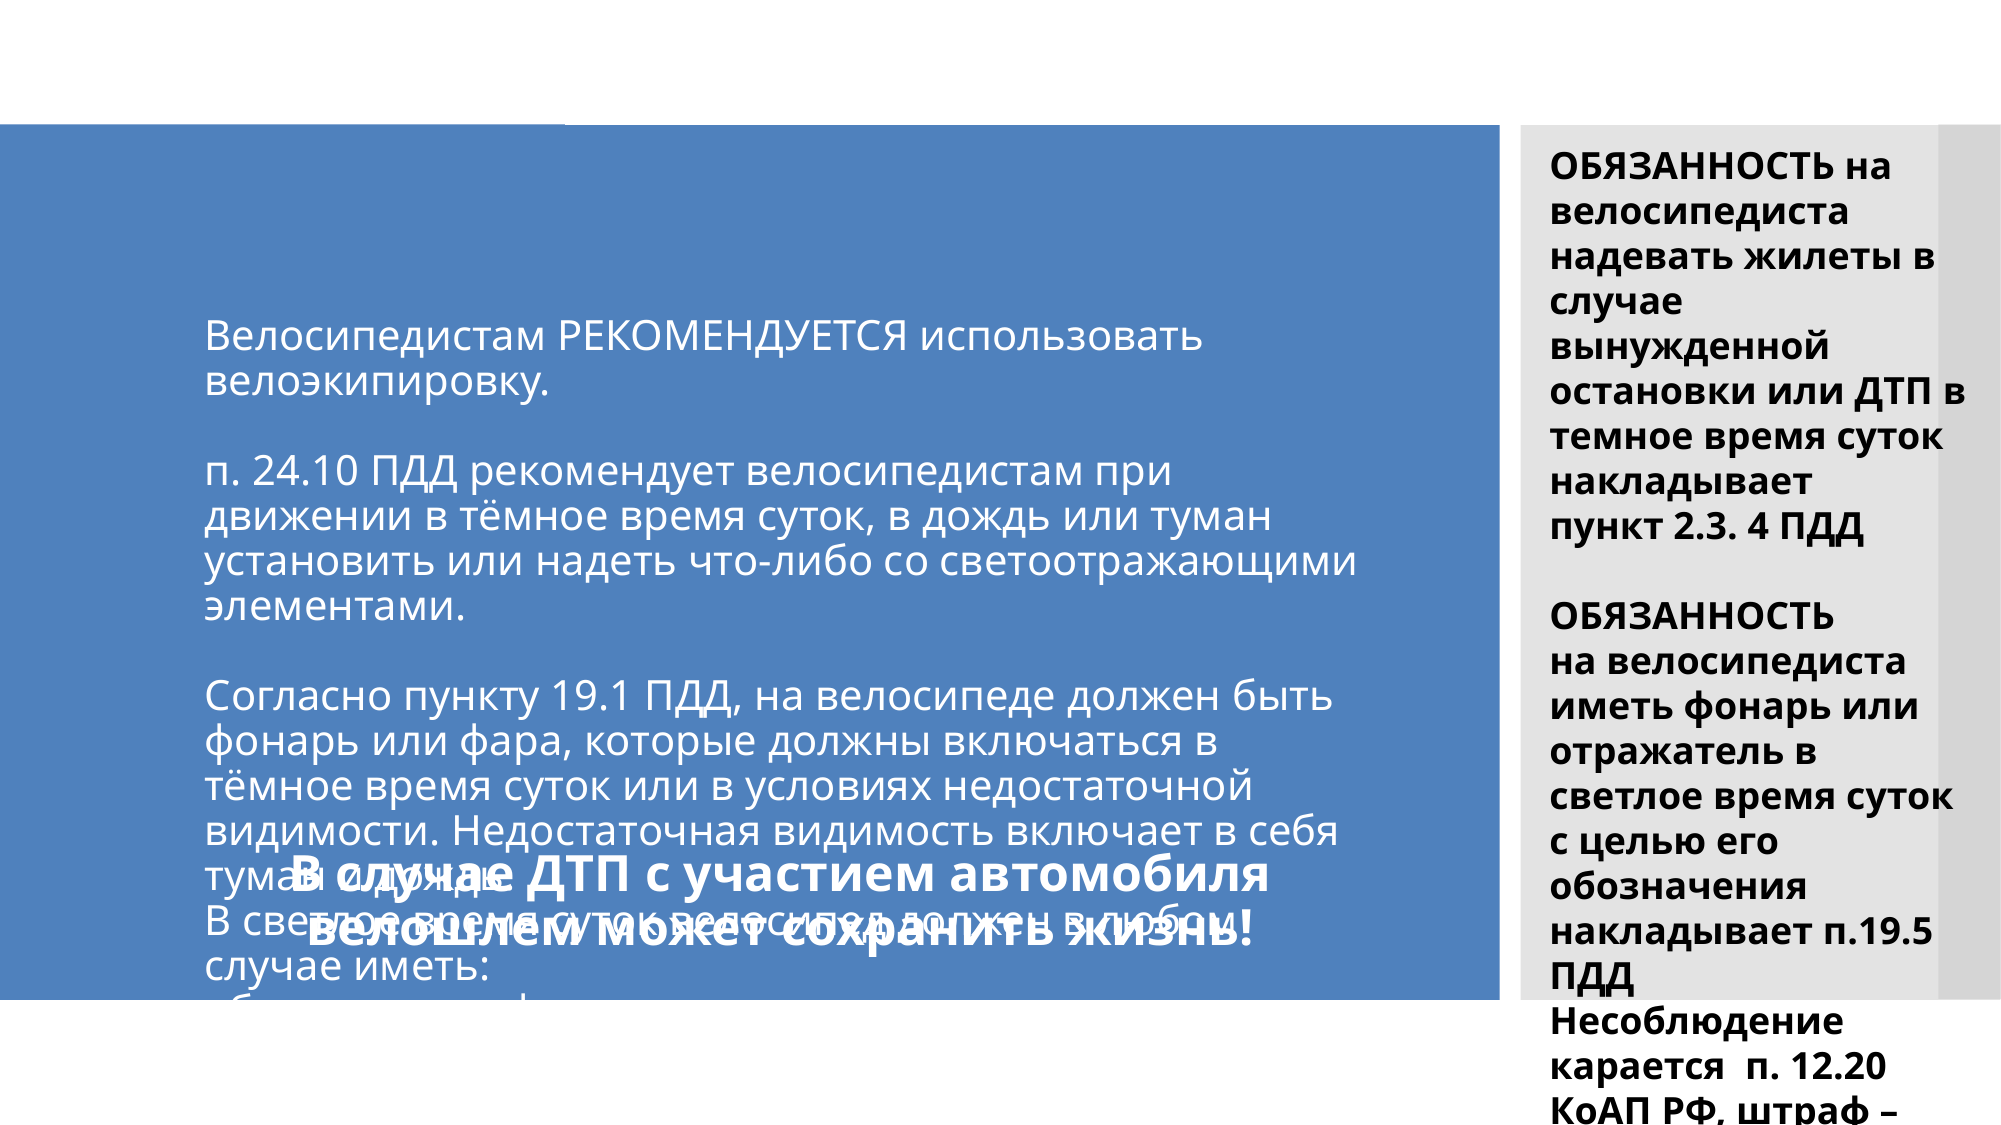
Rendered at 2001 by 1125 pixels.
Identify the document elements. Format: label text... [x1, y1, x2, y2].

subtitle В случае ДТП с участием автомобиля велошлем может сохранить жизнь! [180, 841, 1381, 992]
title Велосипедистам РЕКОМЕНДУЕТСЯ использовать велоэкипировку. п. 24.10 ПДД рекомендует велосипедистам при движении в тёмное время суток, в дождь или туман установить или надеть что-либо со светоотражающими элементами. Согласно пункту 19.1 ПДД, на велосипеде должен быть фонарь или фара, которые должны включаться в тёмное время суток или в условиях недостаточной видимости. Недостаточная видимость включает в себя туман и дождь. В светлое время суток велосипед должен в любом случае иметь: - белого цвета фонарь или отражатель, - сзади – красный отражатель или фонарь, - по обеим сторонам велосипеда – отражатели красного или оранжевого цвета. [189, 307, 1390, 842]
text_box ОБЯЗАННОСТЬ на велосипедиста надевать жилеты в случае вынужденной остановки или ДТП в темное время суток накладывает пункт 2.3. 4 ПДД ОБЯЗАННОСТЬ на велосипедиста иметь фонарь или отражатель в светлое время суток с целью его обозначения накладывает п.19.5 ПДД Несоблюдение карается п. 12.20 КоАП РФ, штраф – 500 руб. [1534, 134, 1983, 1125]
